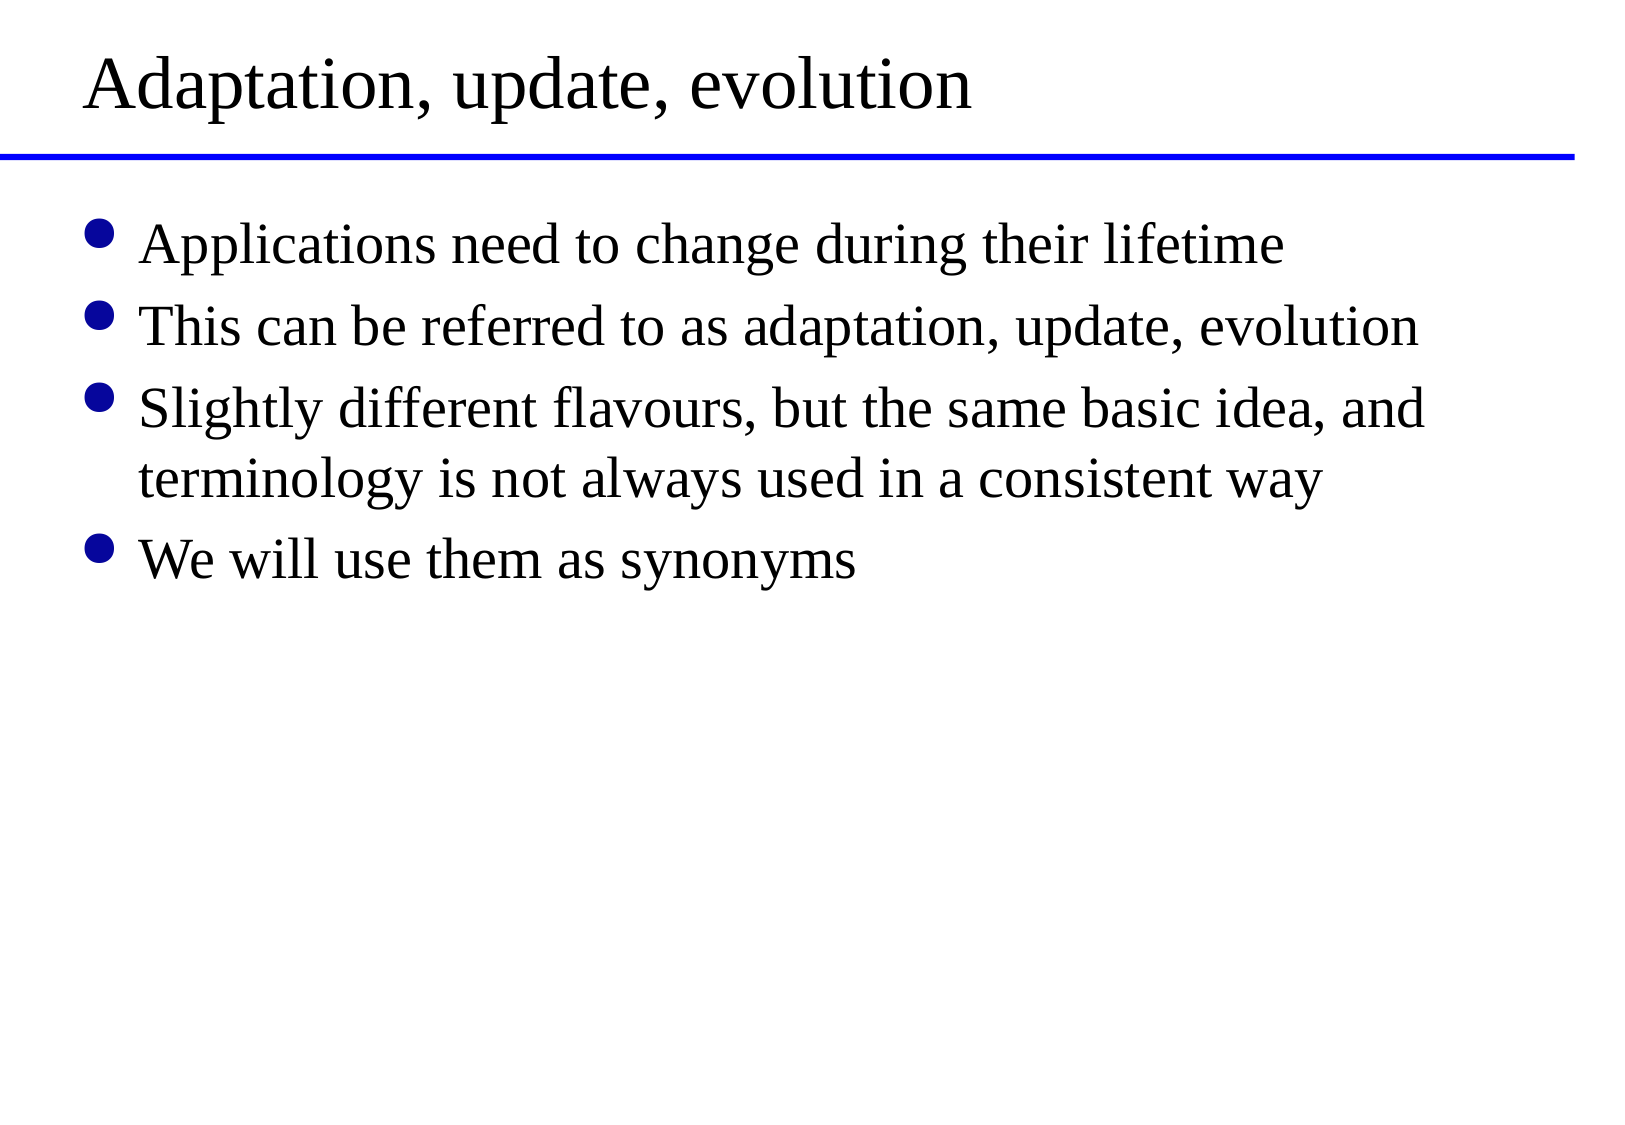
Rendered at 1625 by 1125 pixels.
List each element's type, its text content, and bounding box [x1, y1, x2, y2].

title Adaptation, update, evolution [67, 27, 1544, 131]
list Applications need to change during their lifetime This can be referred to as adaptation, update, evolution Slightly different flavours, but the same basic idea, and terminology is not always used in a consistent way We will use them as synonyms [67, 198, 1546, 1061]
